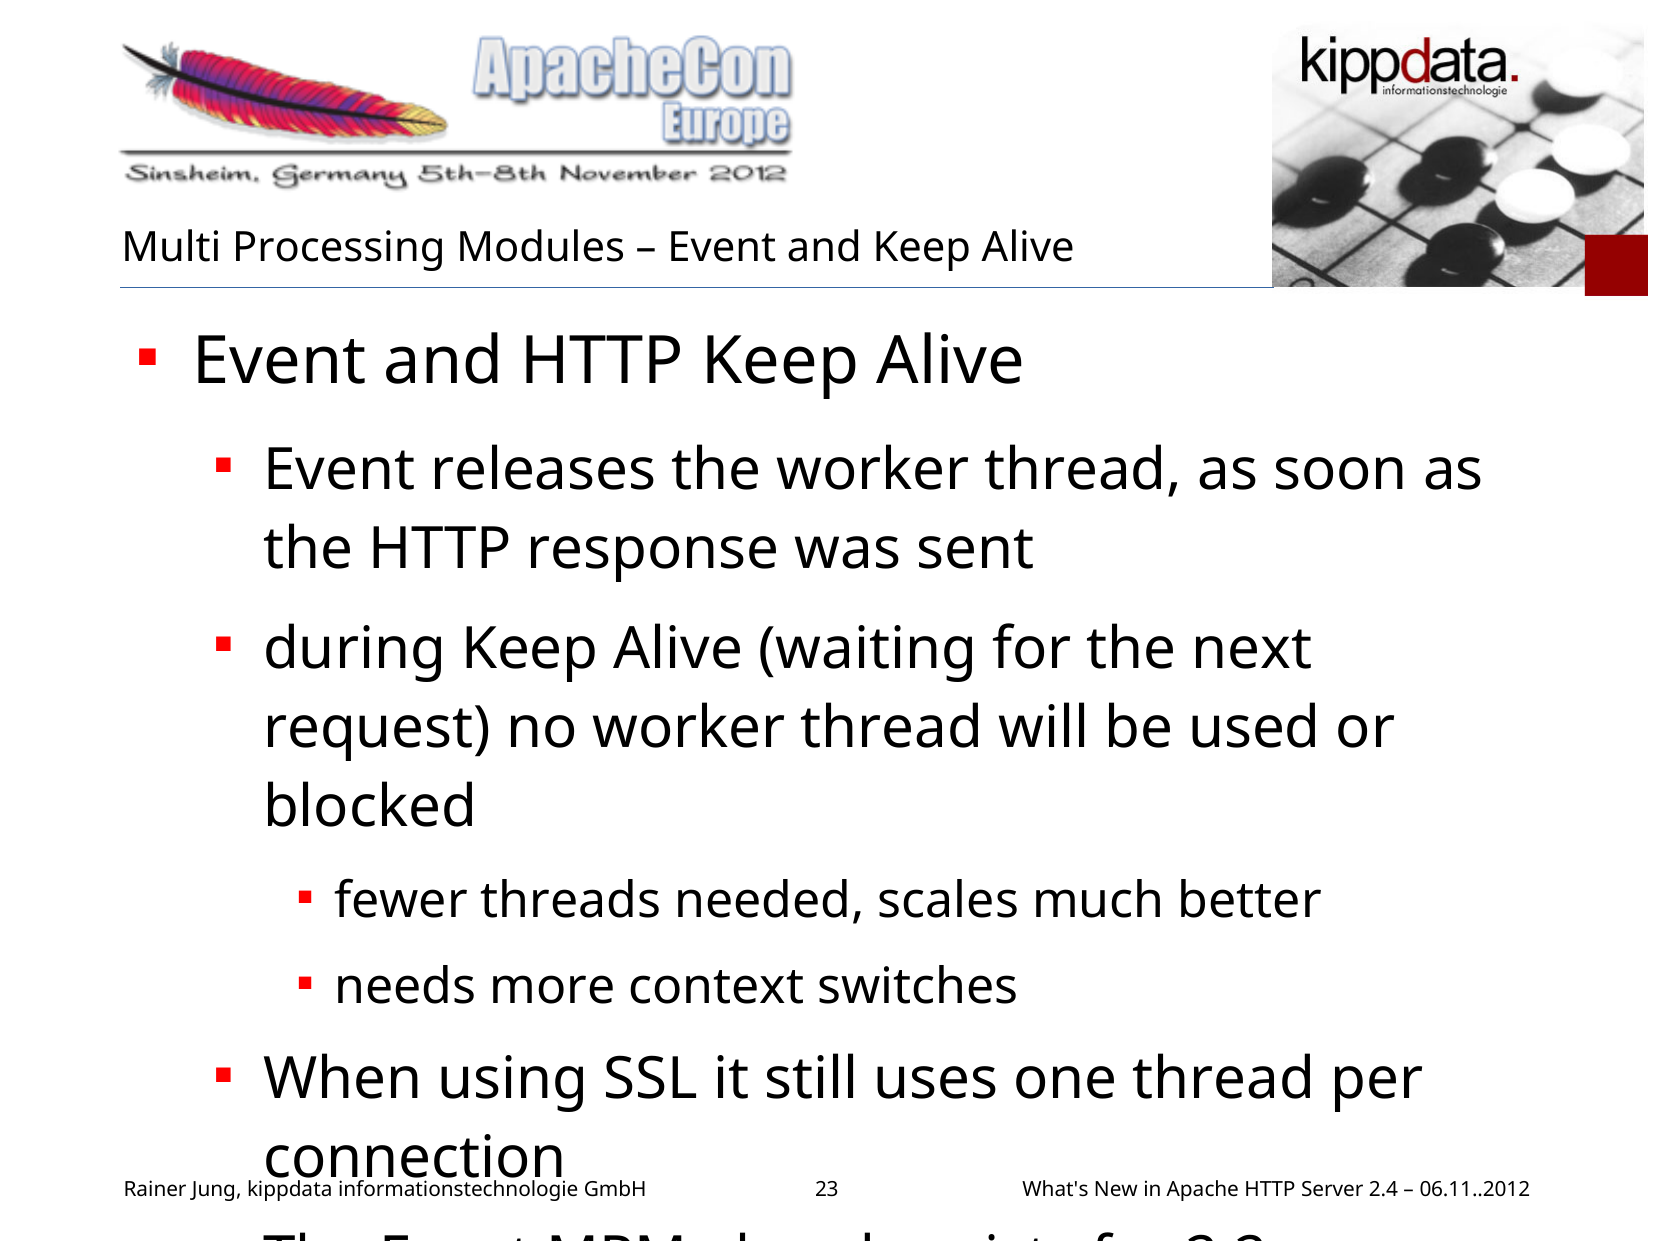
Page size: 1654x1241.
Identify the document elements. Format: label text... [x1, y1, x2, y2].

list Event and HTTP Keep Alive Event releases the worker thread, as soon as the HTTP response was sent during Keep Alive (waiting for the next request) no worker thread will be used or blocked fewer threads needed, scales much better needs more context switches When using SSL it still uses one thread per connection The Event MPM already exists for 2.2 But was improved and stabilized a lot for 2.4 [121, 312, 1534, 1190]
picture [1272, 5, 1648, 302]
title Multi Processing Modules – Event and Keep Alive [121, 204, 1242, 286]
picture [113, 32, 797, 195]
